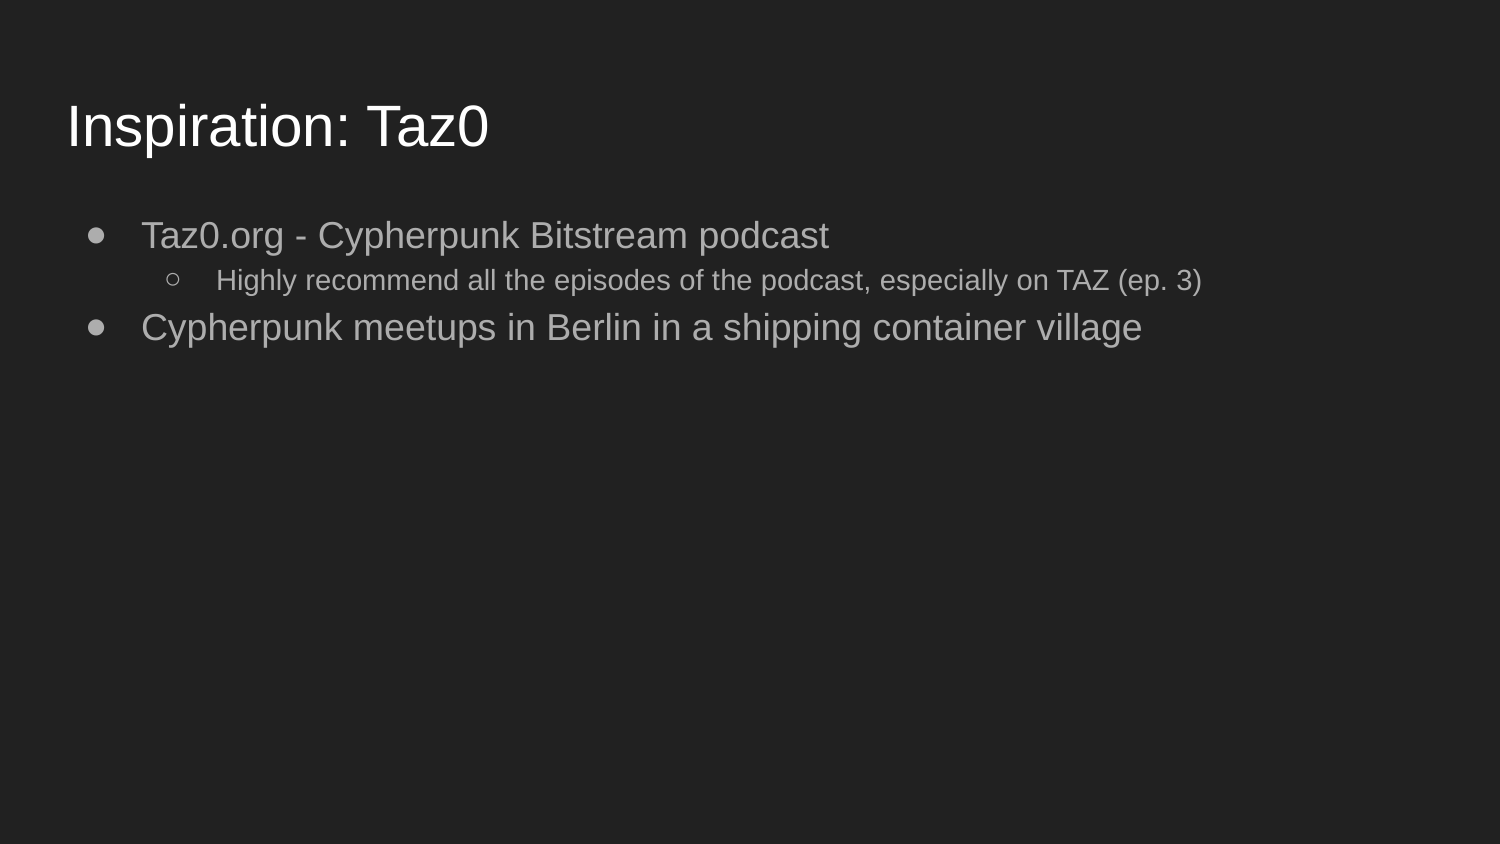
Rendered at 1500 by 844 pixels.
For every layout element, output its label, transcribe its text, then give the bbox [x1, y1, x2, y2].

title Inspiration: Taz0 [51, 72, 1449, 167]
list Taz0.org - Cypherpunk Bitstream podcast Highly recommend all the episodes of the podcast, especially on TAZ (ep. 3) Cypherpunk meetups in Berlin in a shipping container village [51, 189, 1449, 750]
